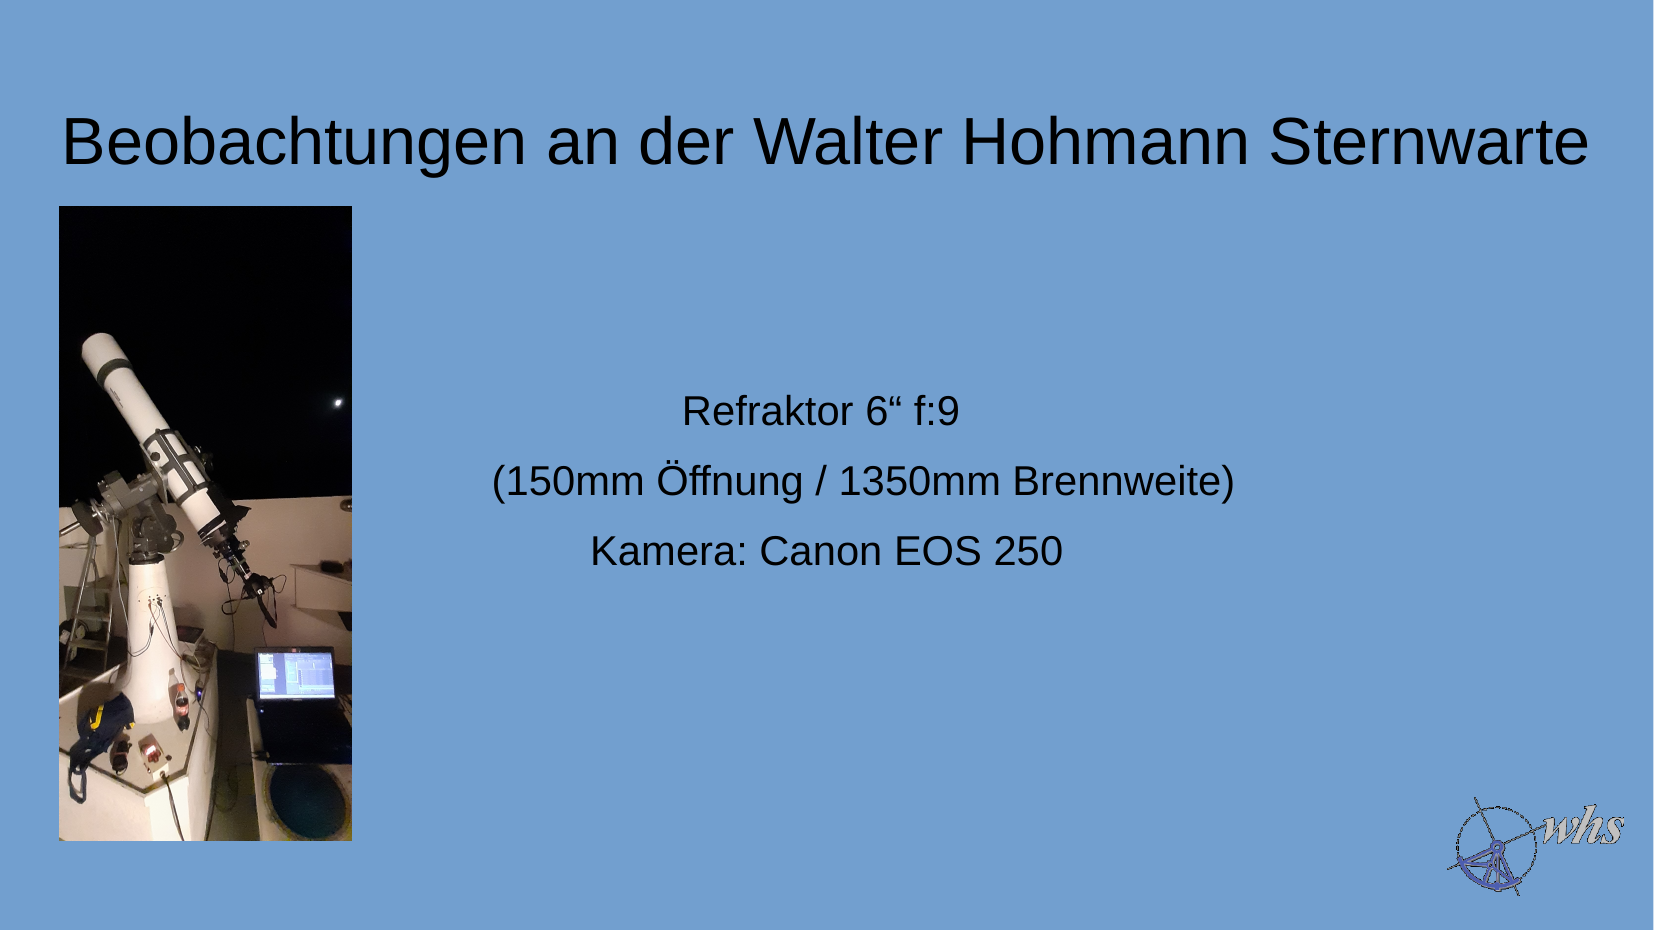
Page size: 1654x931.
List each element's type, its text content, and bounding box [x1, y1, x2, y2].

picture [59, 206, 352, 841]
picture [1446, 797, 1624, 896]
text_box Beobachtungen an der Walter Hohmann Sternwarte Refraktor 6“ f:9 (150mm Öffnung / 1350mm Brennweite) Kamera: Canon EOS 250 [29, 29, 1625, 923]
